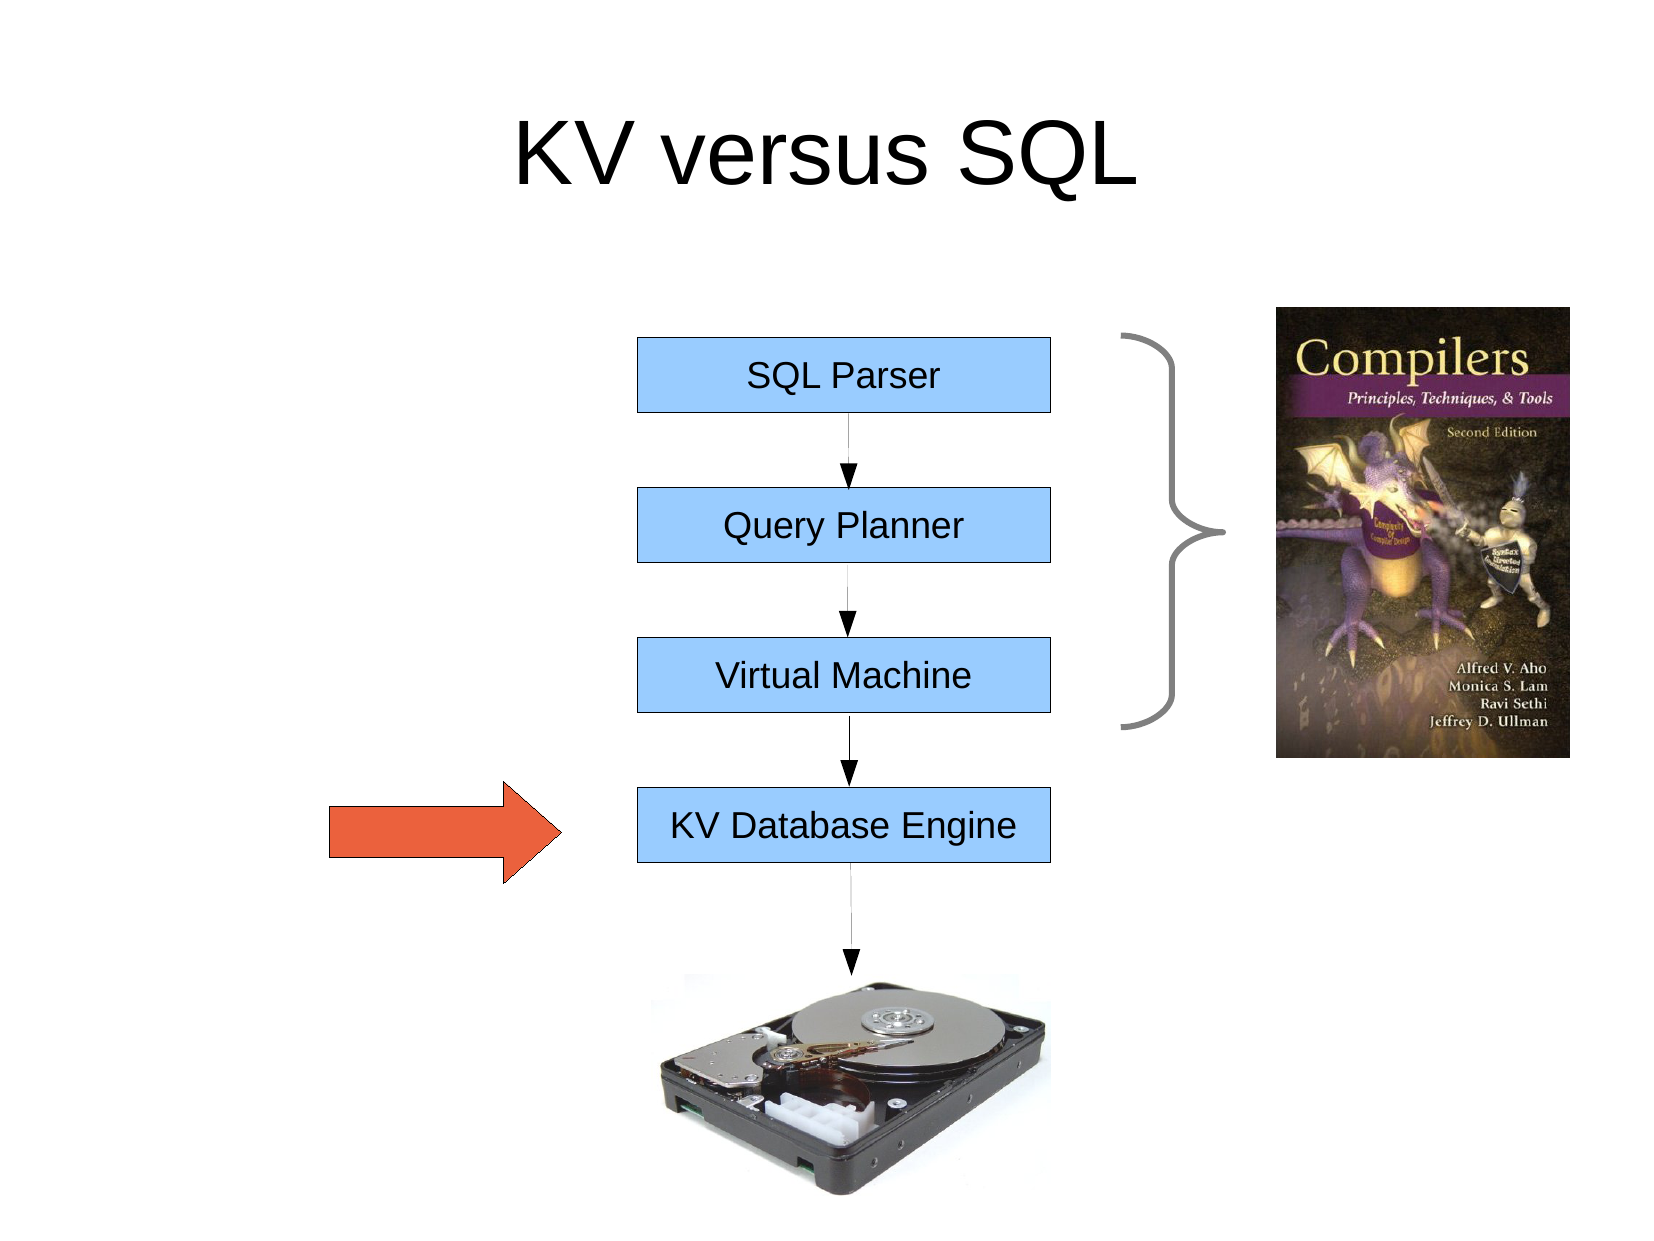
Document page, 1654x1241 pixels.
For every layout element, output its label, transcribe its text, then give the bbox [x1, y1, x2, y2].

text_box KV Database Engine [637, 787, 1051, 863]
picture [1276, 307, 1570, 758]
text_box SQL Parser [637, 337, 1051, 413]
text_box Query Planner [637, 487, 1051, 563]
text_box Virtual Machine [637, 637, 1051, 713]
picture [651, 974, 1051, 1201]
title KV versus SQL [82, 49, 1571, 257]
text_box [329, 781, 562, 884]
